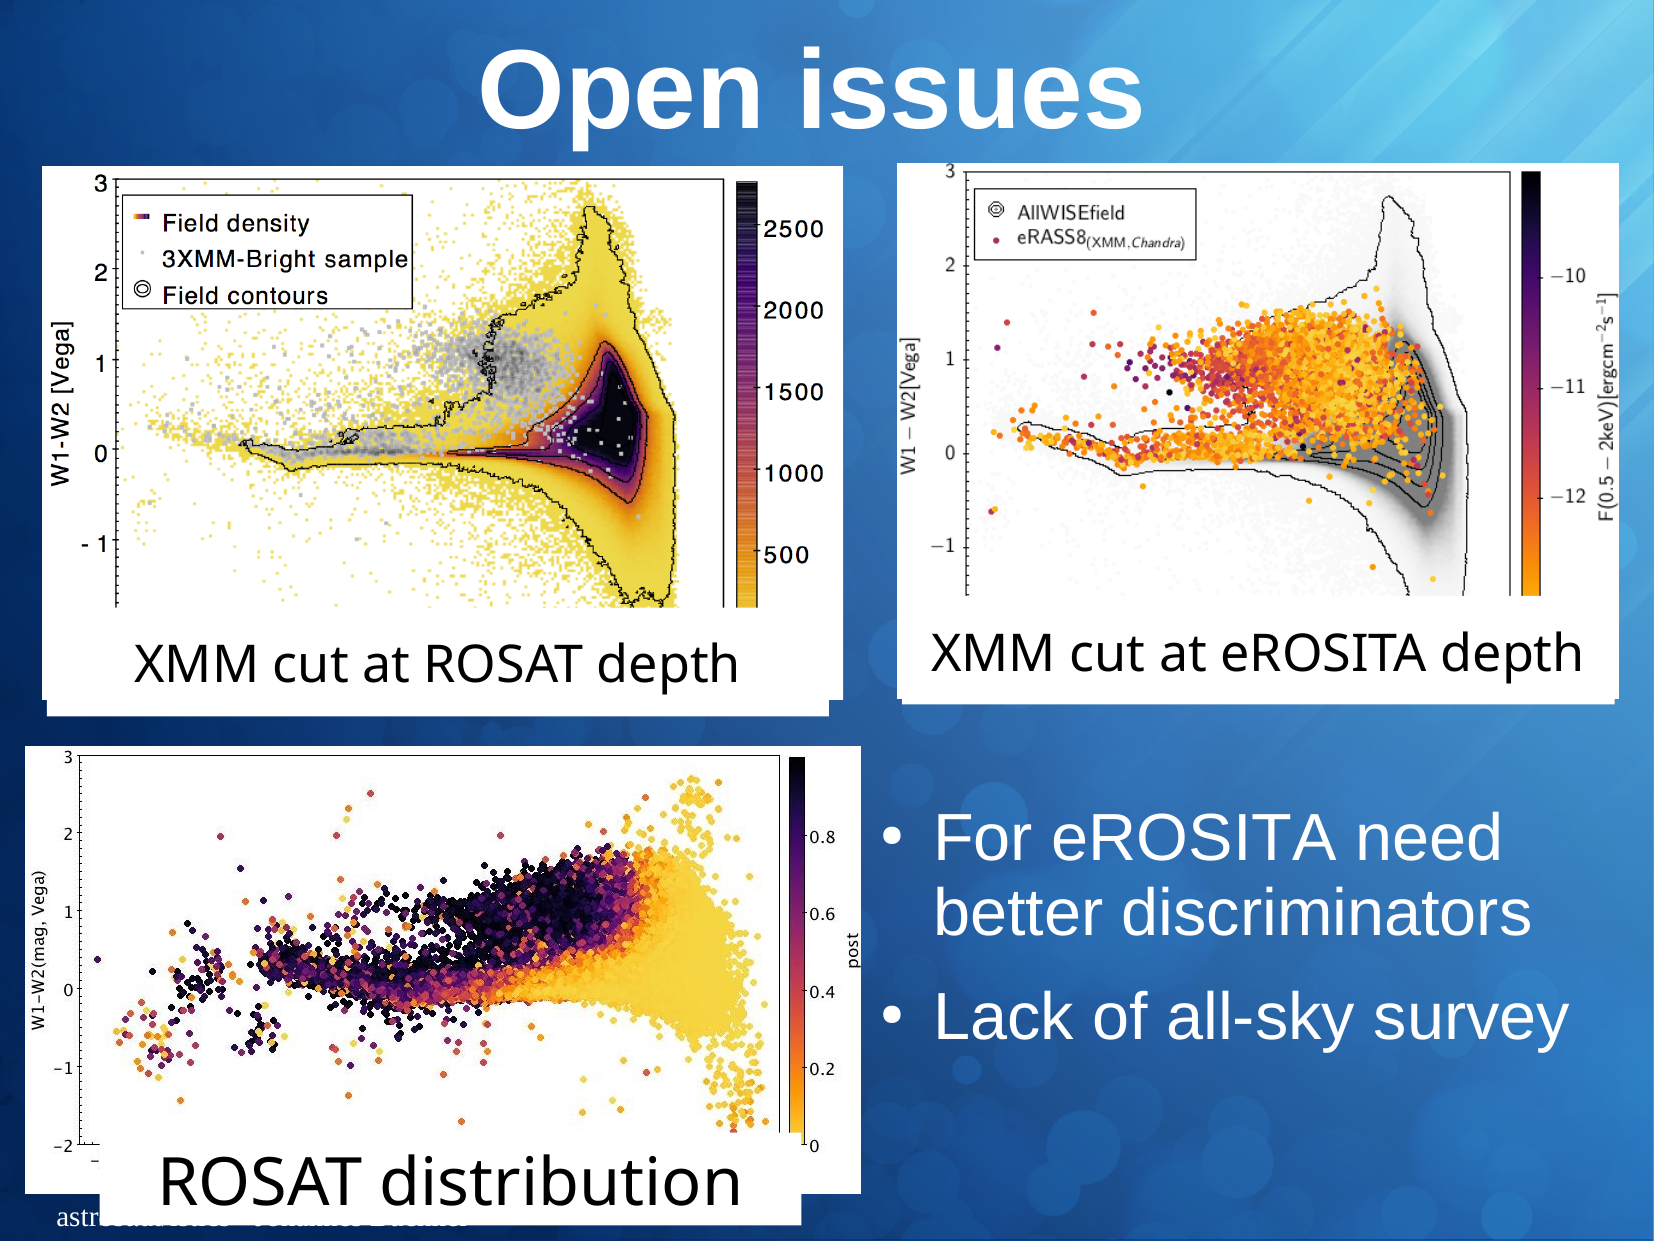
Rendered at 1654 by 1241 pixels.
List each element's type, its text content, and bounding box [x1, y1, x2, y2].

text_box XMM cut at eROSITA depth [902, 595, 1615, 705]
title Open issues [118, 5, 1506, 174]
picture [0, 0, 1654, 1241]
text_box XMM cut at ROSAT depth [46, 607, 829, 717]
list For eROSITA need better discriminators Lack of all-sky survey [862, 800, 1654, 1241]
text_box ROSAT distribution [99, 1132, 802, 1226]
